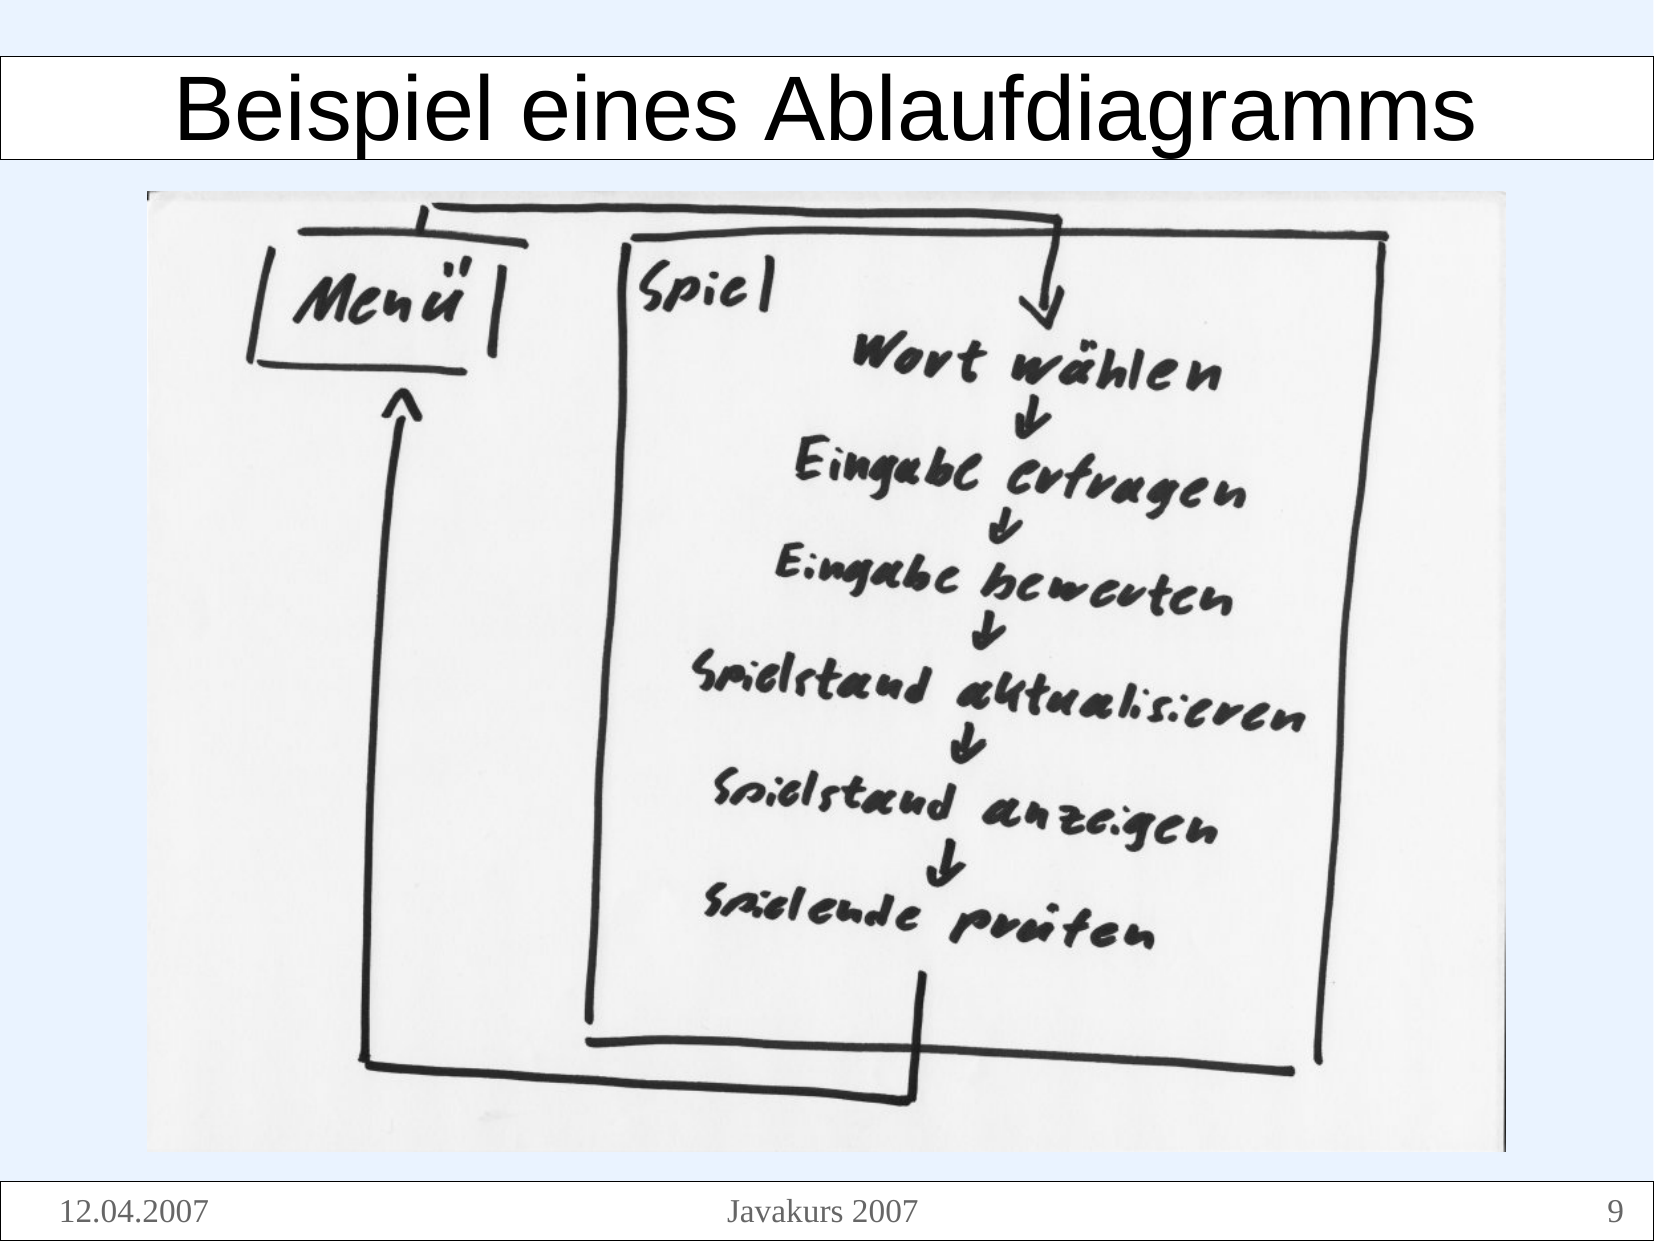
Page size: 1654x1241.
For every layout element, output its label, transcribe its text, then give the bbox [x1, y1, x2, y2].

picture [147, 191, 1506, 1152]
title Beispiel eines Ablaufdiagramms [0, 56, 1654, 160]
